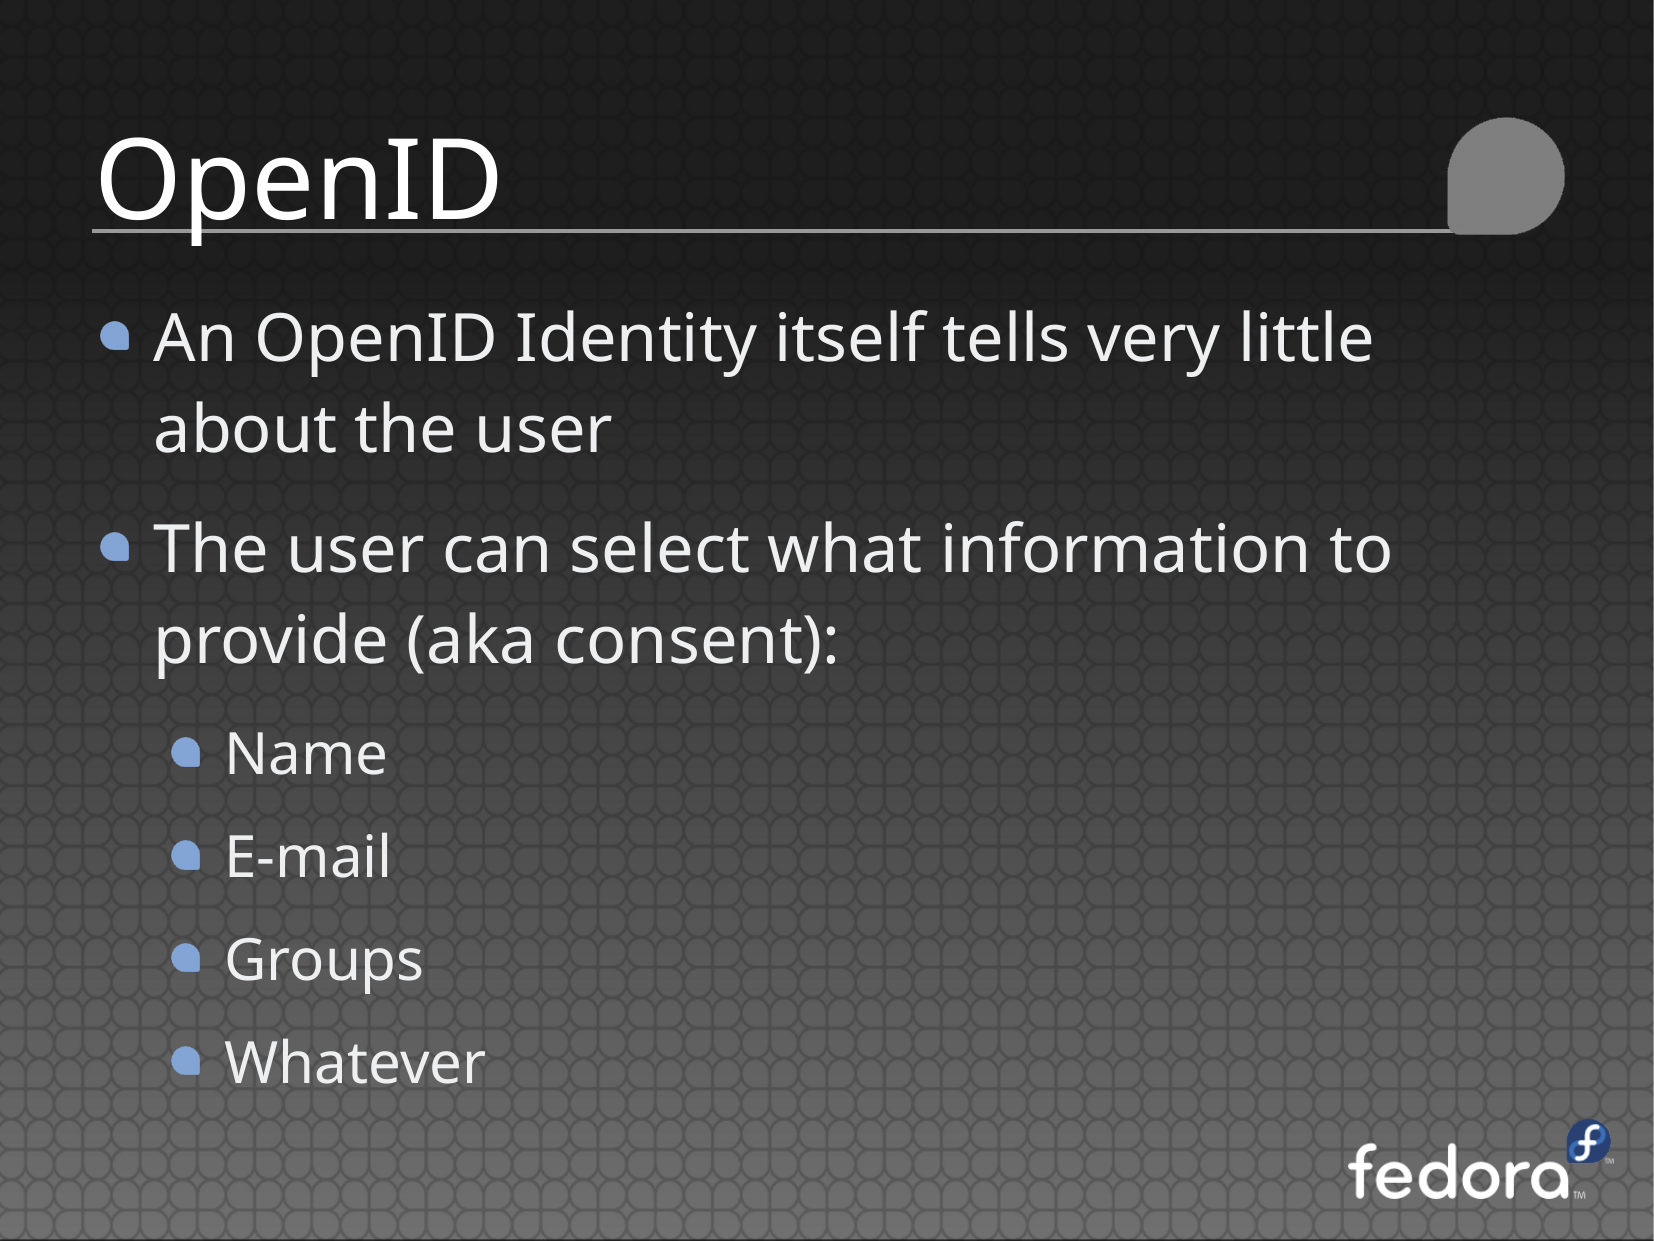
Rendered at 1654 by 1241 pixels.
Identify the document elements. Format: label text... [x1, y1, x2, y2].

picture [0, 0, 1654, 1241]
title OpenID [94, 100, 1426, 251]
list An OpenID Identity itself tells very little about the user The user can select what information to provide (aka consent): Name E-mail Groups Whatever [82, 290, 1571, 1104]
